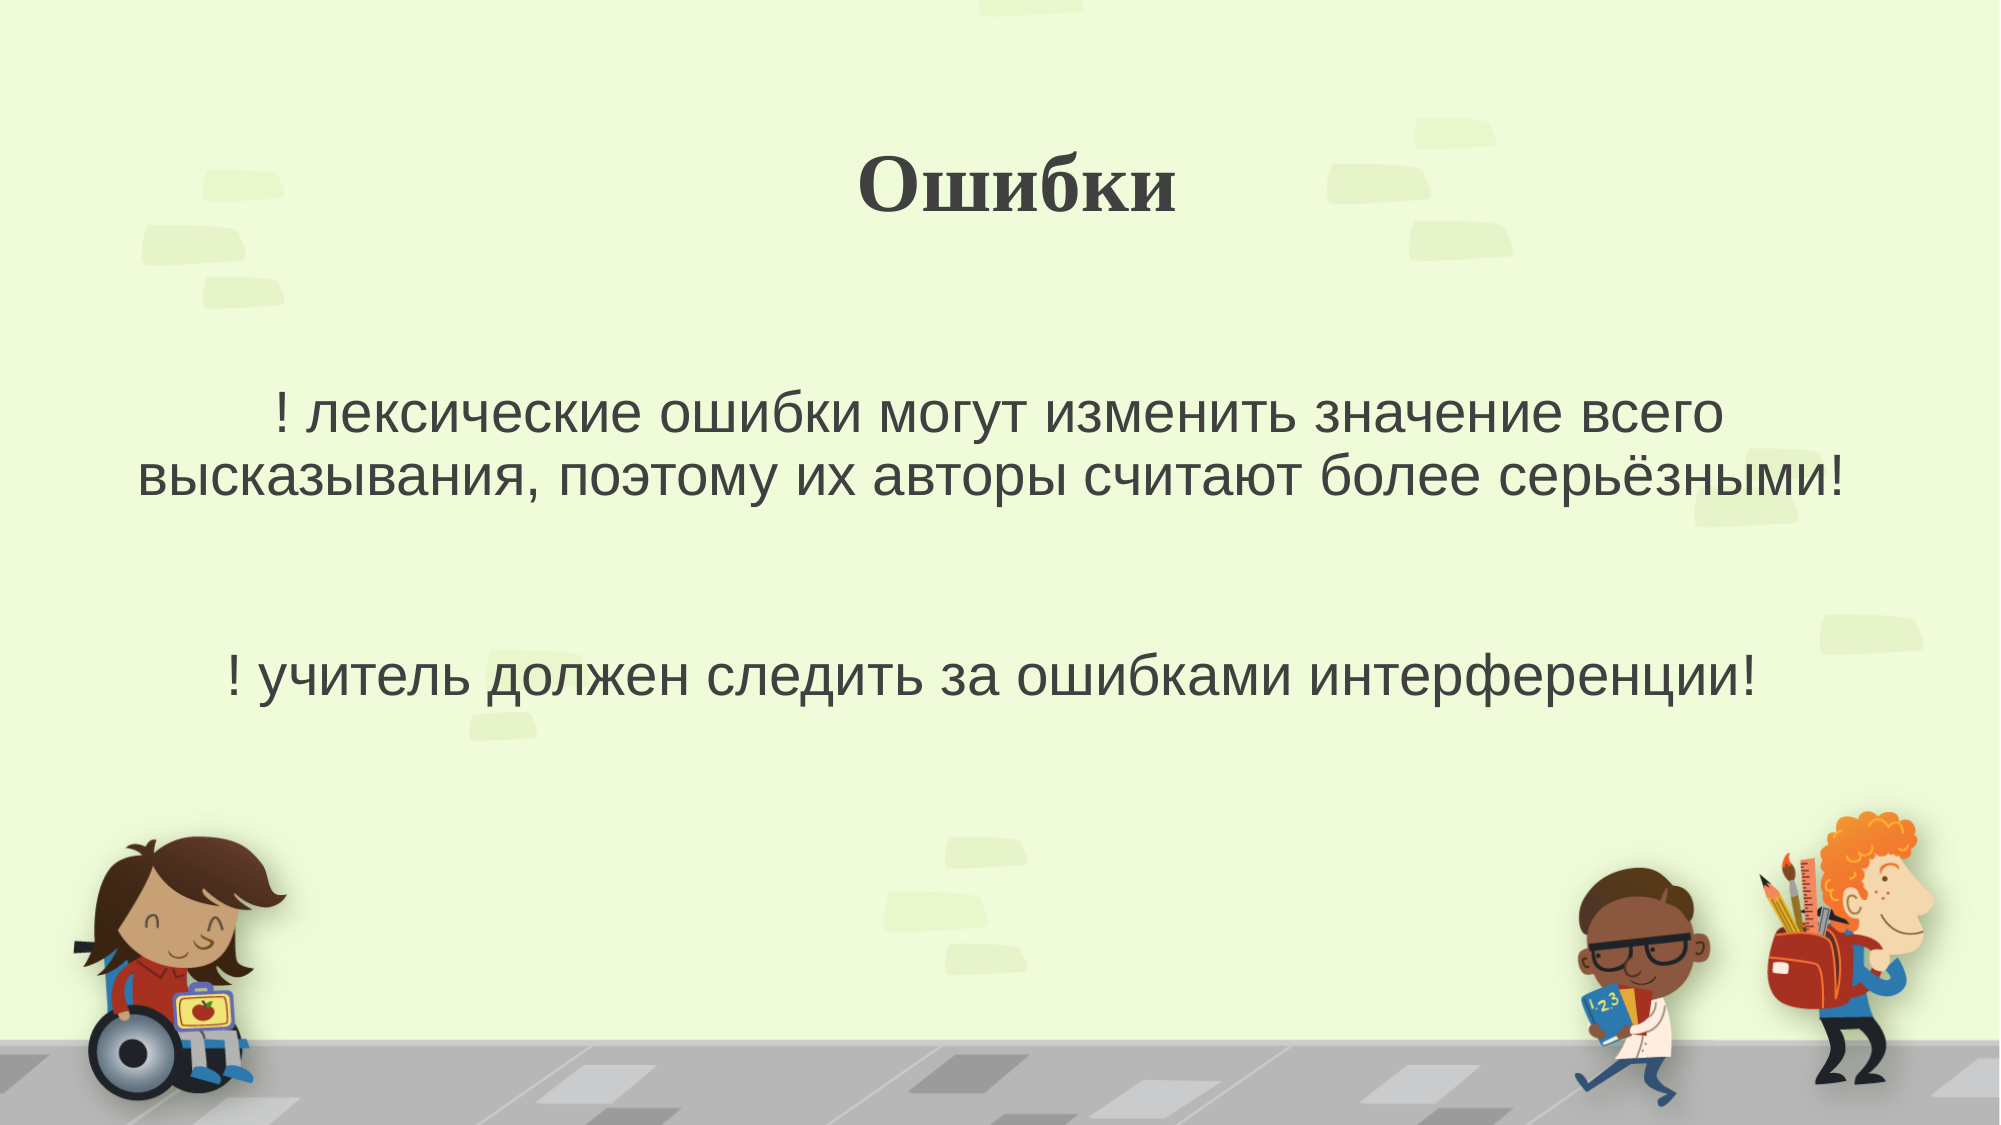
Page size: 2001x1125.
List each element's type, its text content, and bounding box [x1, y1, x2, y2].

title Ошибки [55, 59, 2000, 238]
list ! лексические ошибки могут изменить значение всего высказывания, поэтому их авторы считают более серьёзными! ! учитель должен следить за ошибками интерференции! [78, 267, 1922, 1047]
